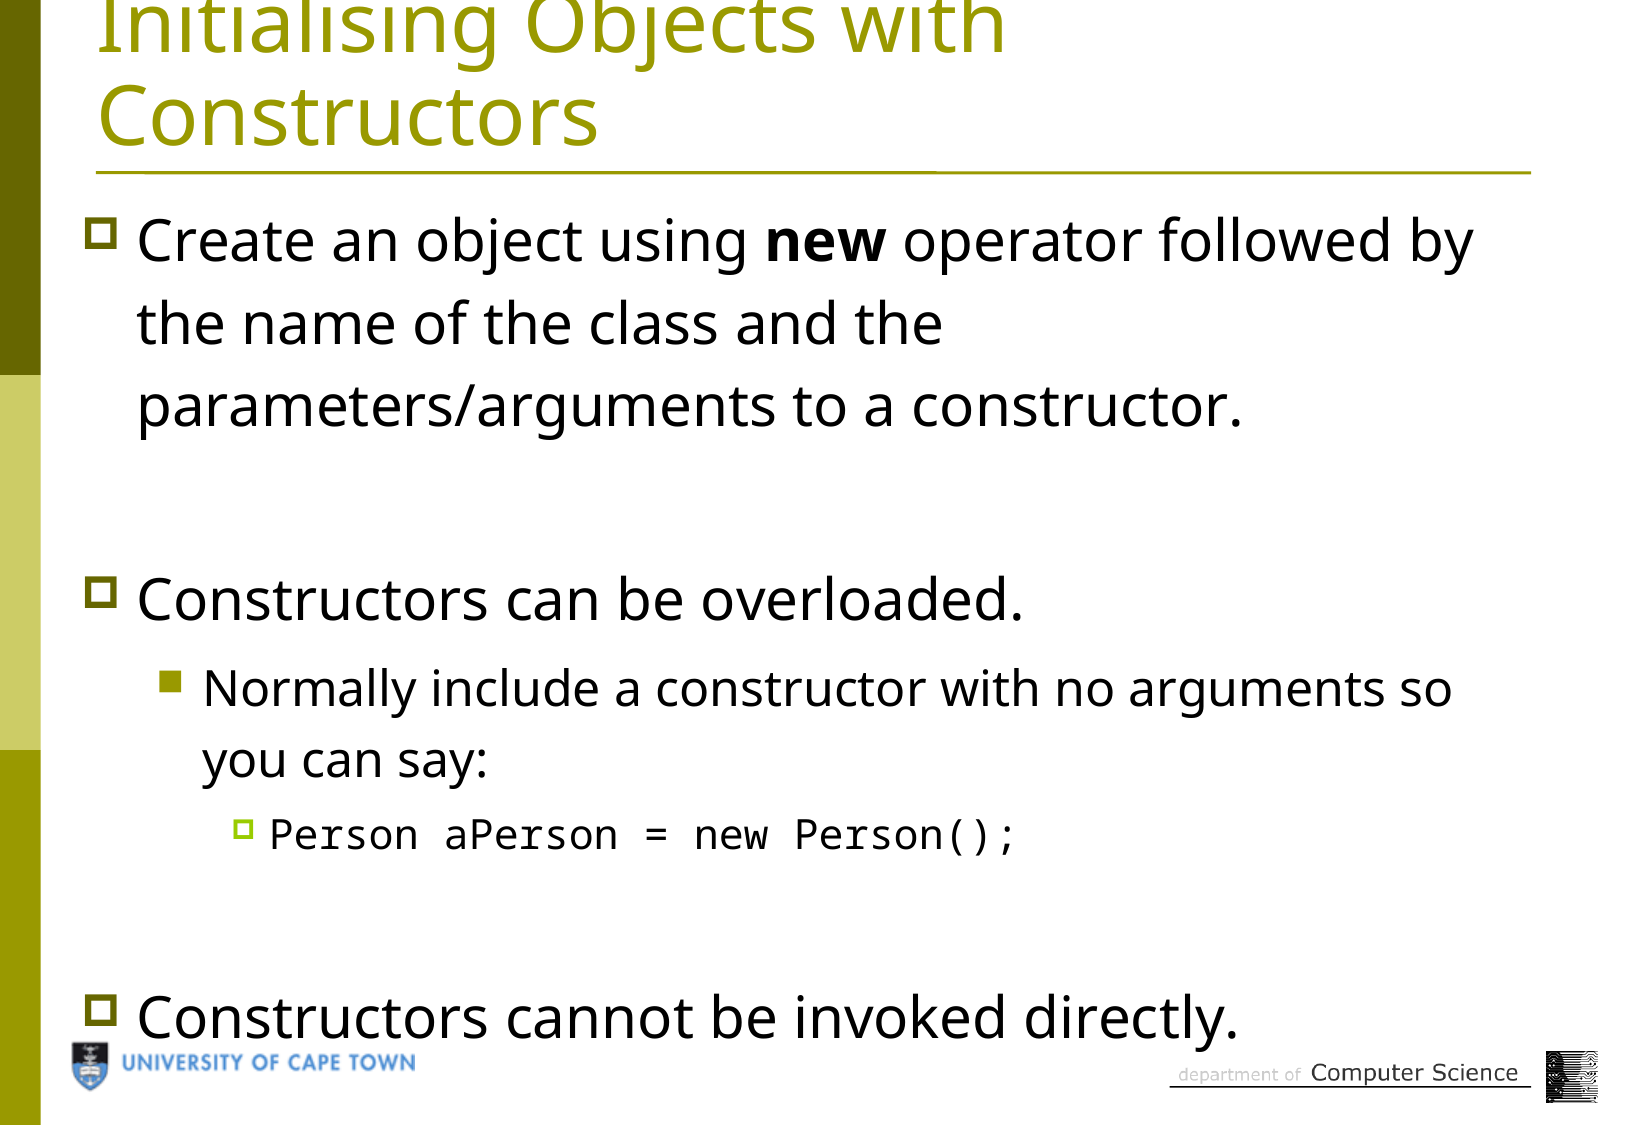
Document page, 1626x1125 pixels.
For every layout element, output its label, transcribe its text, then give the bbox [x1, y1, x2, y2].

picture [1169, 1043, 1532, 1091]
picture [327, 1024, 343, 1034]
picture [182, 1024, 200, 1034]
list Create an object using new operator followed by the name of the class and the parameters/arguments to a constructor. Constructors can be overloaded. Normally include a constructor with no arguments so you can say: Person aPerson = new Person(); Constructors cannot be invoked directly. [81, 196, 1543, 991]
title Initialising Objects with Constructors [81, 14, 1543, 172]
picture [61, 1024, 415, 1103]
picture [1546, 1051, 1598, 1103]
